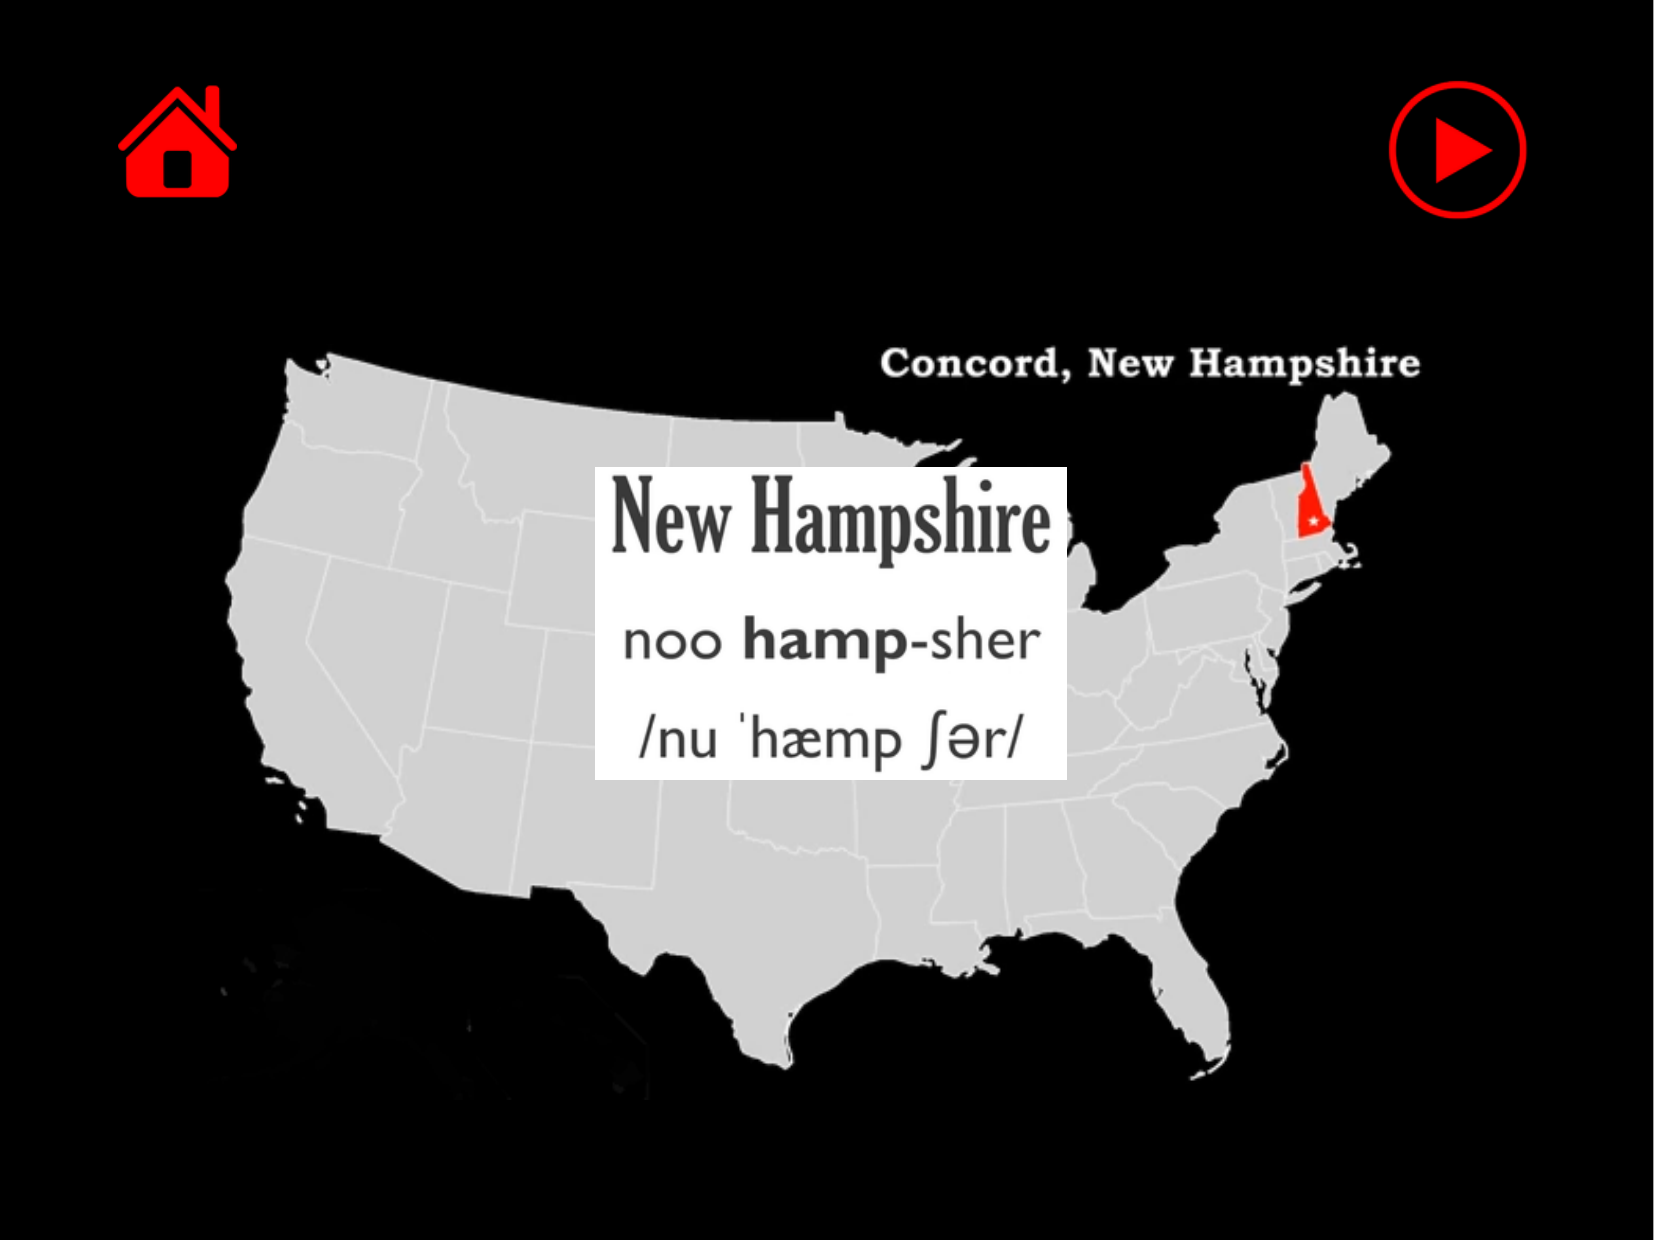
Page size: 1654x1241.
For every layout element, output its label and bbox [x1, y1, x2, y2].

picture [177, 344, 1477, 1100]
picture [1381, 70, 1539, 228]
picture [118, 82, 237, 201]
